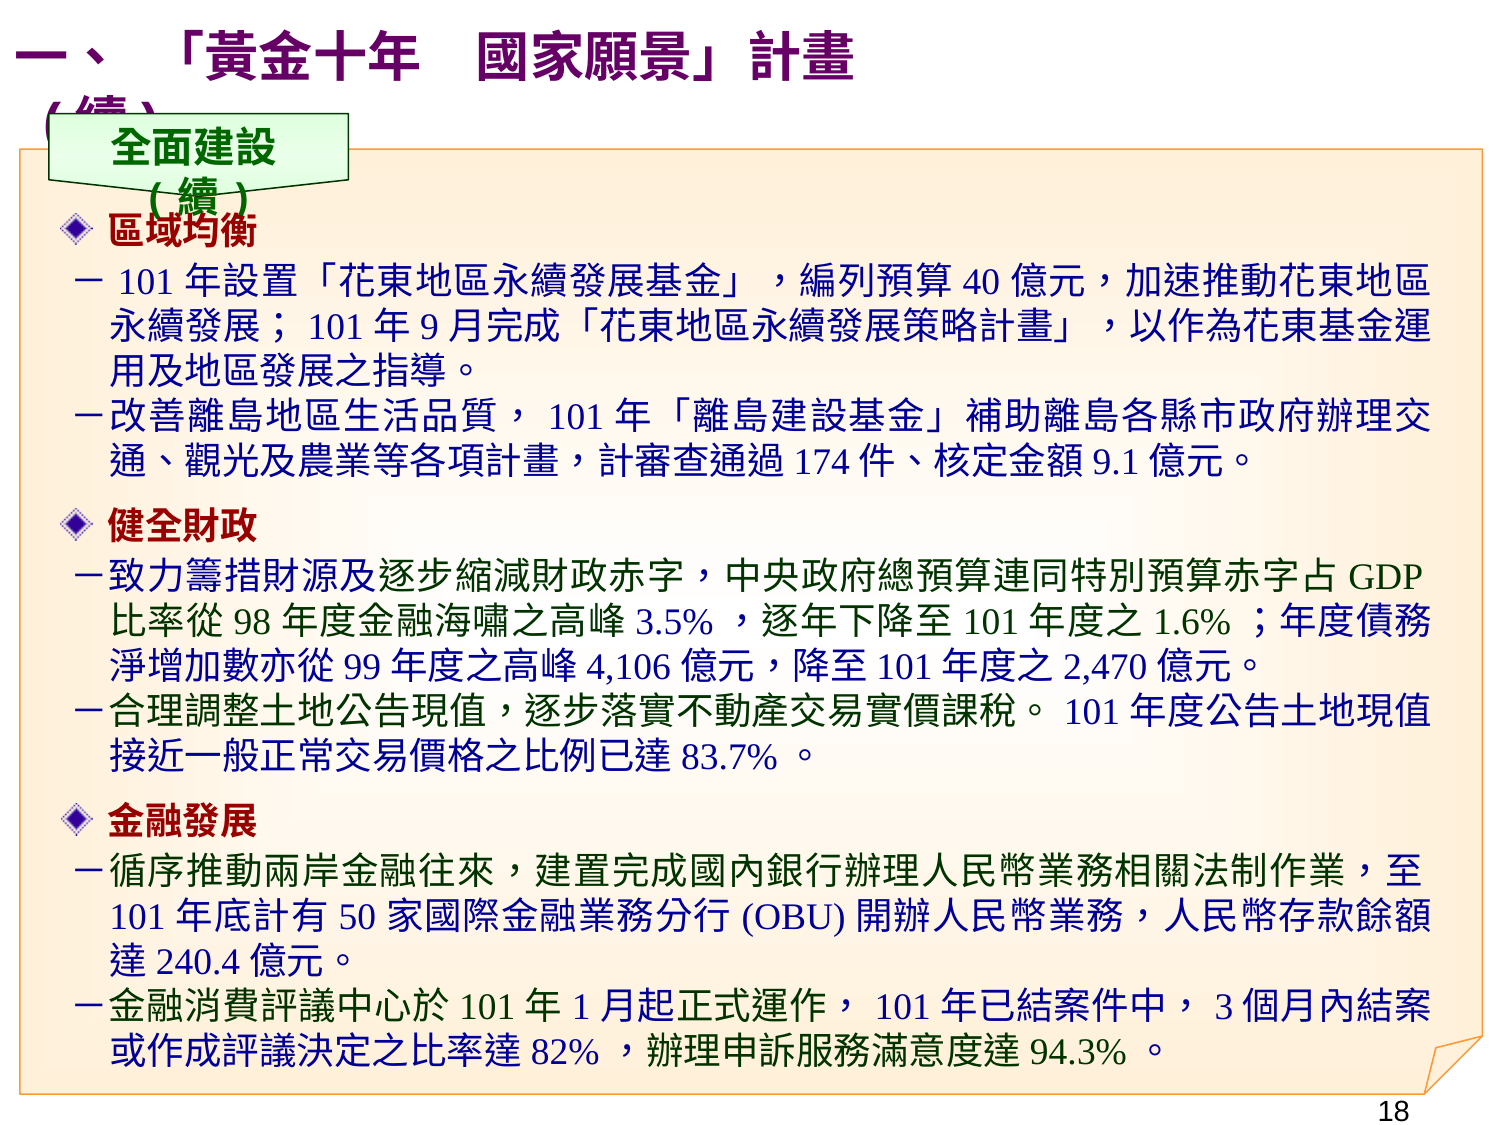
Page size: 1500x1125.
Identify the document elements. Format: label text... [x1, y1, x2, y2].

text_box [217, 192, 240, 196]
text_box 健全財政 [46, 492, 1456, 551]
text_box 全面建設(續) [48, 113, 349, 196]
text_box 區域均衡 [46, 196, 1456, 255]
text_box －101年設置「花東地區永續發展基金」，編列預算40億元，加速推動花東地區永續發展；101年9月完成「花東地區永續發展策略計畫」，以作為花東基金運用及地區發展之指導。 －改善離島地區生活品質，101年「離島建設基金」補助離島各縣市政府辦理交通、觀光及農業等各項計畫，計審查通過174件、核定金額9.1億元。 [55, 249, 1447, 492]
text_box －循序推動兩岸金融往來，建置完成國內銀行辦理人民幣業務相關法制作業，至101年底計有50家國際金融業務分行(OBU)開辦人民幣業務，人民幣存款餘額達240.4億元。 －金融消費評議中心於101年1月起正式運作，101年已結案件中，3個月內結案或作成評議決定之比率達82%，辦理申訴服務滿意度達94.3%。 [55, 839, 1447, 1083]
text_box 金融發展 [46, 787, 1457, 858]
text_box －致力籌措財源及逐步縮減財政赤字，中央政府總預算連同特別預算赤字占GDP比率從98年度金融海嘯之高峰3.5%，逐年下降至101年度之1.6%；年度債務淨增加數亦從99年度之高峰4,106億元，降至101年度之2,470億元。 －合理調整土地公告現值，逐步落實不動產交易實價課稅。101年度公告土地現值接近一般正常交易價格之比例已達83.7%。 [55, 544, 1447, 787]
text_box 一、 「黃金十年 國家願景」計畫(續) [14, 22, 951, 109]
text_box [19, 149, 1436, 1095]
text_box [245, 149, 1483, 1072]
text_box [156, 192, 182, 196]
text_box 17 [1362, 1084, 1500, 1125]
